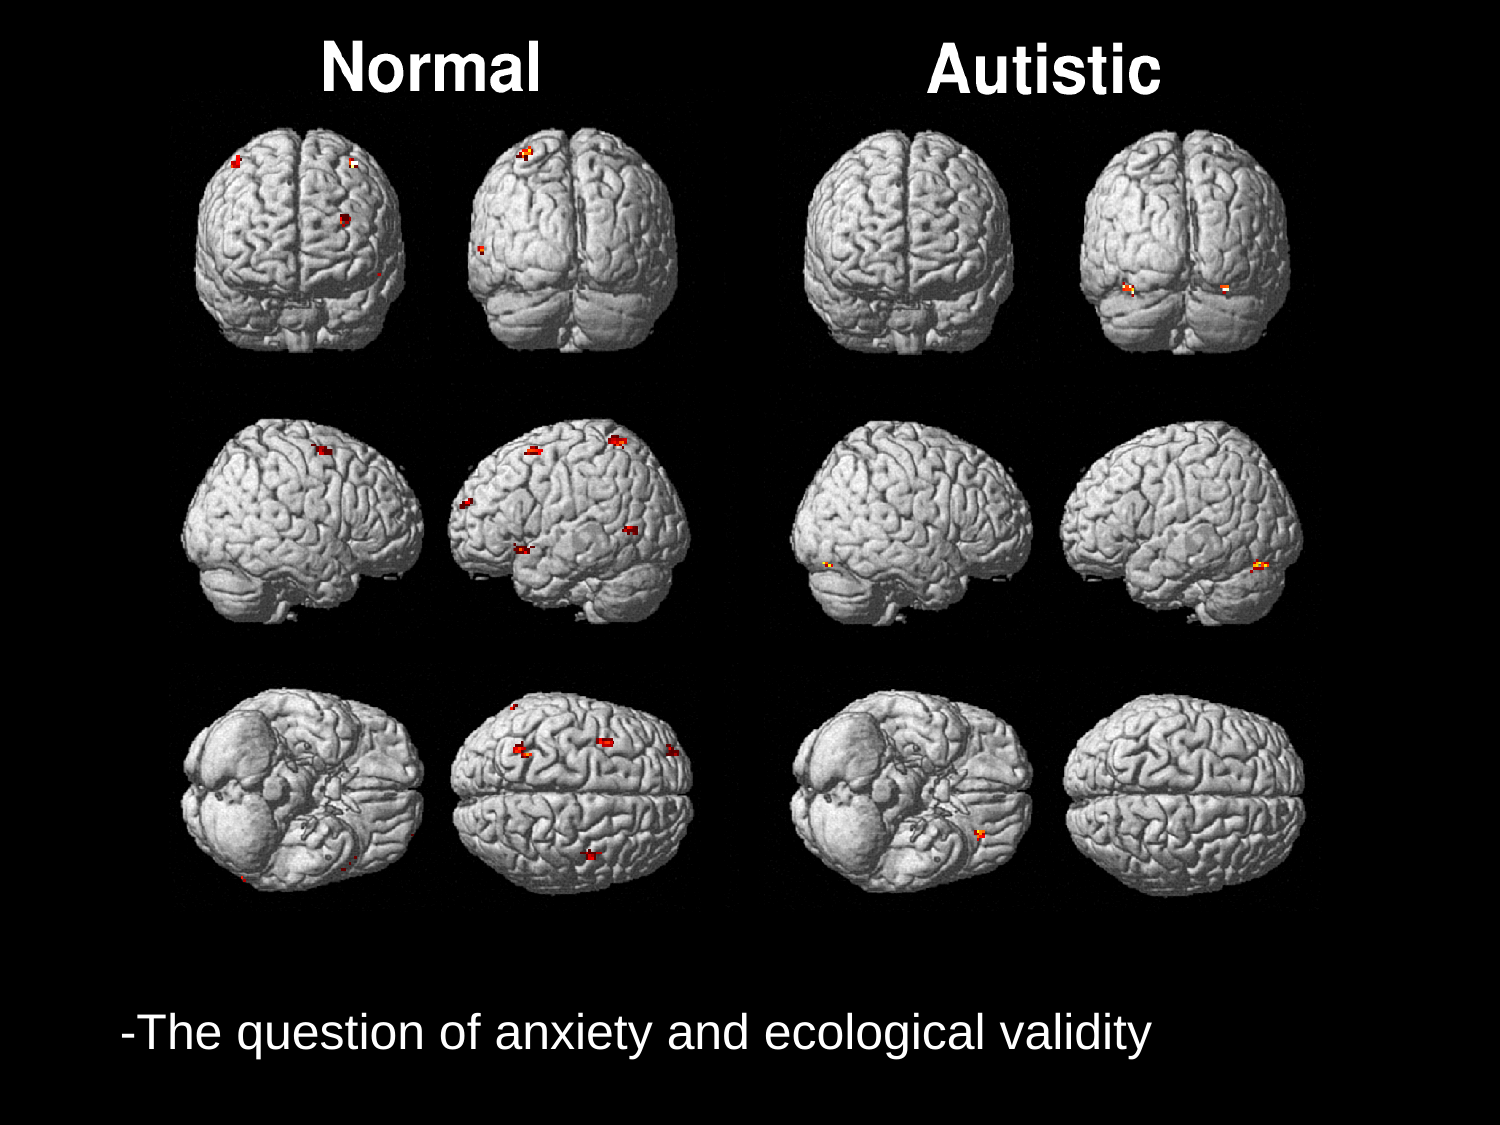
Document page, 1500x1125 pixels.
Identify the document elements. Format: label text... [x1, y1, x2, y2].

picture [169, 0, 1322, 912]
text_box -The question of anxiety and ecological validity [119, 937, 1405, 1108]
